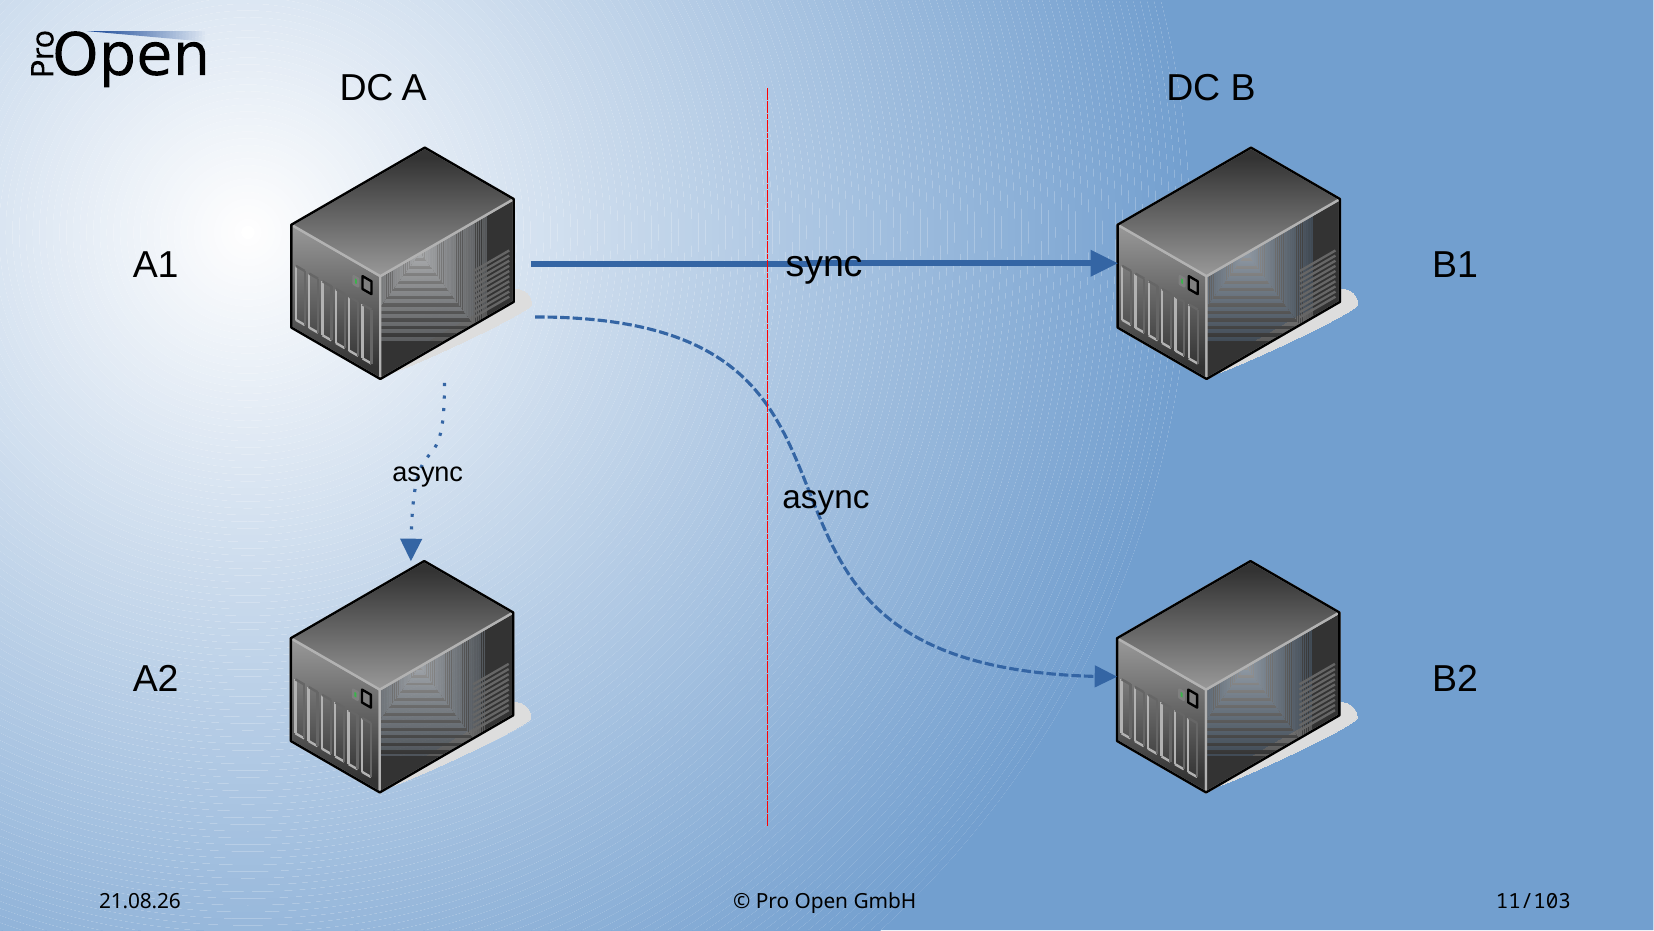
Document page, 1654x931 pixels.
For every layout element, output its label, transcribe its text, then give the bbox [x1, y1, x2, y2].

text_box B2 [1417, 649, 1536, 707]
text_box B1 [1417, 236, 1536, 294]
text_box [1223, 702, 1358, 785]
text_box [1119, 150, 1338, 377]
text_box A2 [118, 649, 237, 707]
text_box [1119, 563, 1338, 790]
text_box [1225, 289, 1358, 371]
text_box A1 [118, 236, 237, 294]
text_box DC B [1151, 59, 1300, 116]
text_box DC A [324, 59, 473, 116]
text_box [293, 563, 512, 790]
text_box [399, 289, 532, 371]
text_box [293, 150, 512, 377]
text_box [399, 702, 531, 784]
